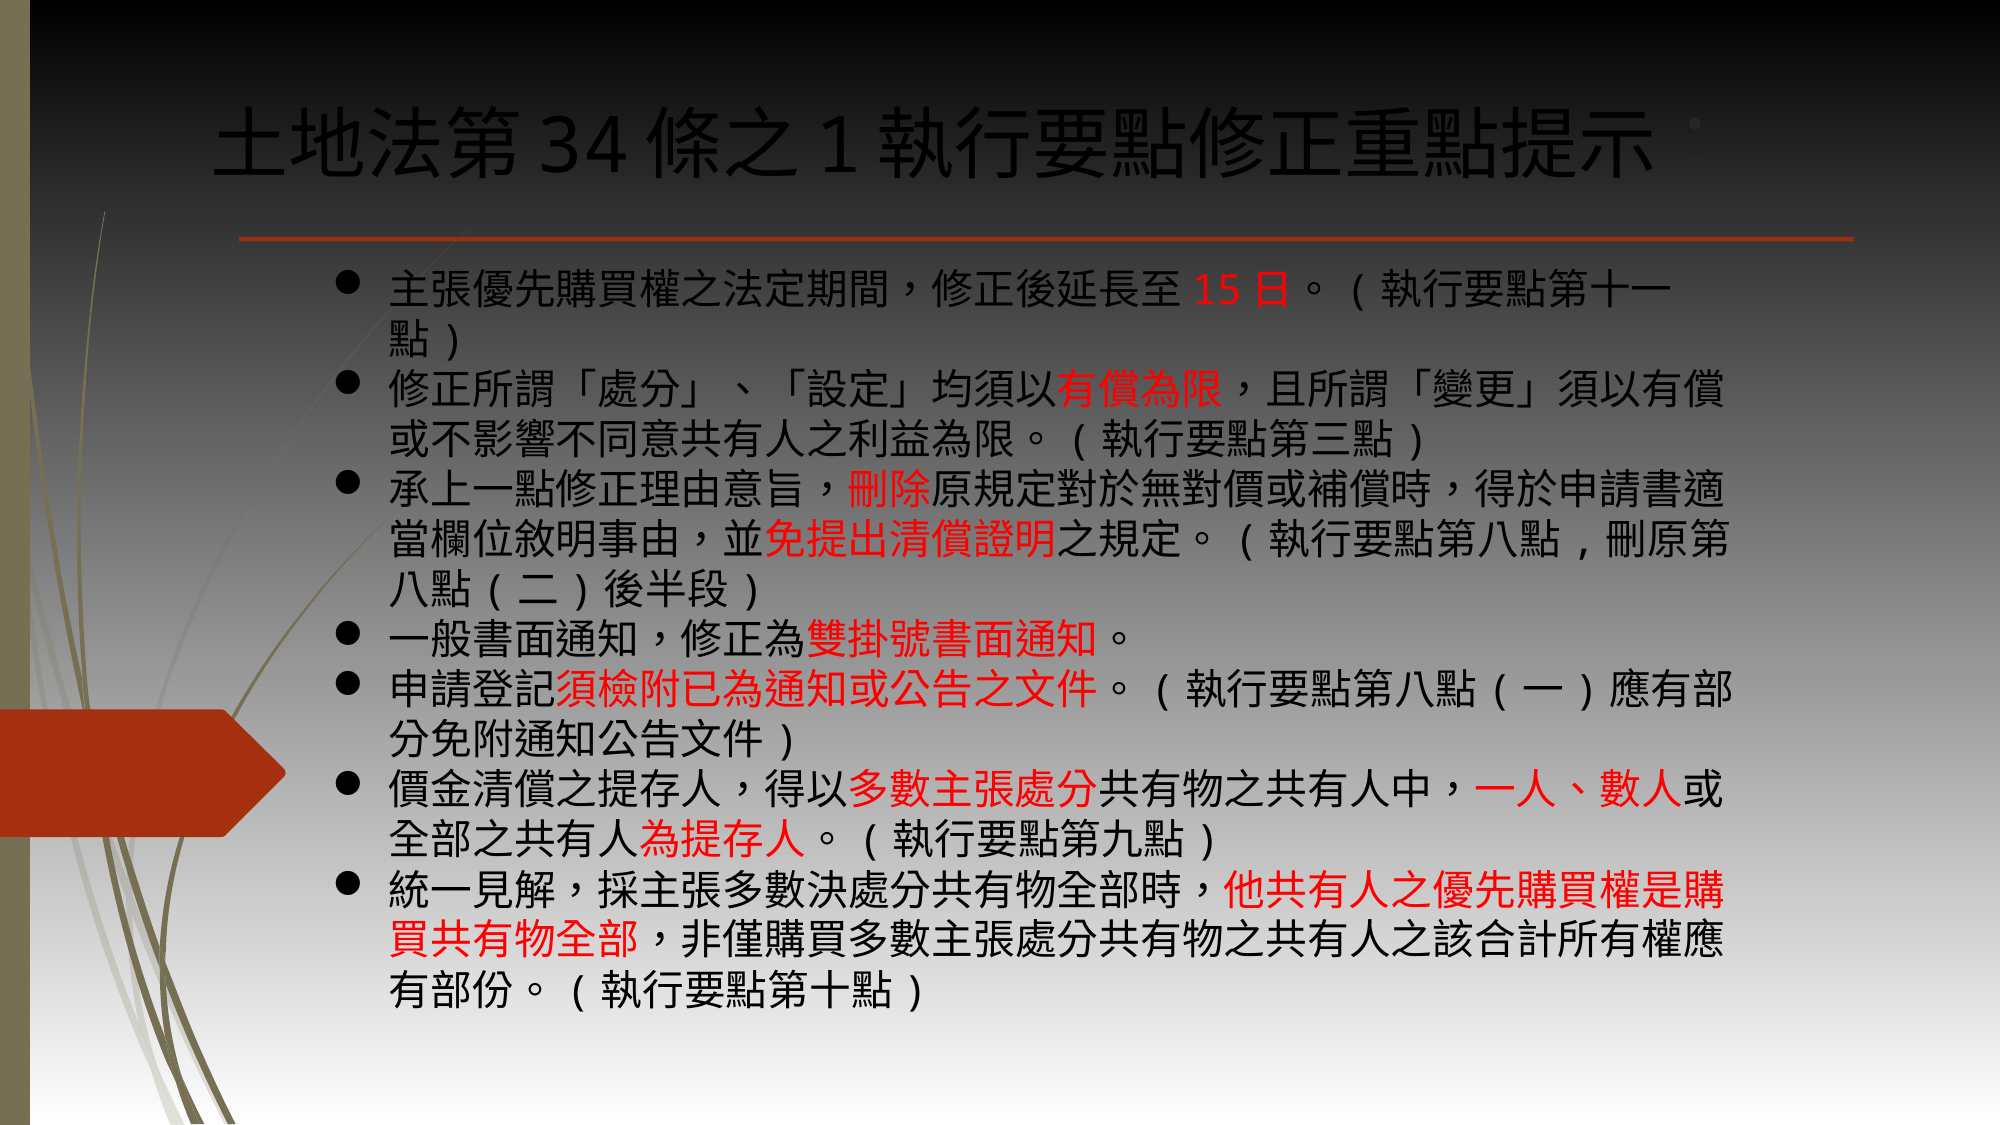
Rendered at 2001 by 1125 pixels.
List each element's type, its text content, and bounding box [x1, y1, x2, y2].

text_box 主張優先購買權之法定期間，修正後延長至15日。(執行要點第十一點) 修正所謂「處分」、「設定」均須以有償為限，且所謂「變更」須以有償或不影響不同意共有人之利益為限。(執行要點第三點) 承上一點修正理由意旨，刪除原規定對於無對價或補償時，得於申請書適當欄位敘明事由，並免提出清償證明之規定。(執行要點第八點,刪原第八點(二)後半段) 一般書面通知，修正為雙掛號書面通知。 申請登記須檢附已為通知或公告之文件。(執行要點第八點(一)應有部分免附通知公告文件) 價金清償之提存人，得以多數主張處分共有物之共有人中，一人、數人或全部之共有人為提存人。(執行要點第九點) 統一見解，採主張多數決處分共有物全部時，他共有人之優先購買權是購買共有物全部，非僅購買多數主張處分共有物之共有人之該合計所有權應有部份。(執行要點第十點) [317, 255, 1757, 1071]
text_box 土地法第34條之1執行要點修正重點提示： [195, 86, 1880, 250]
